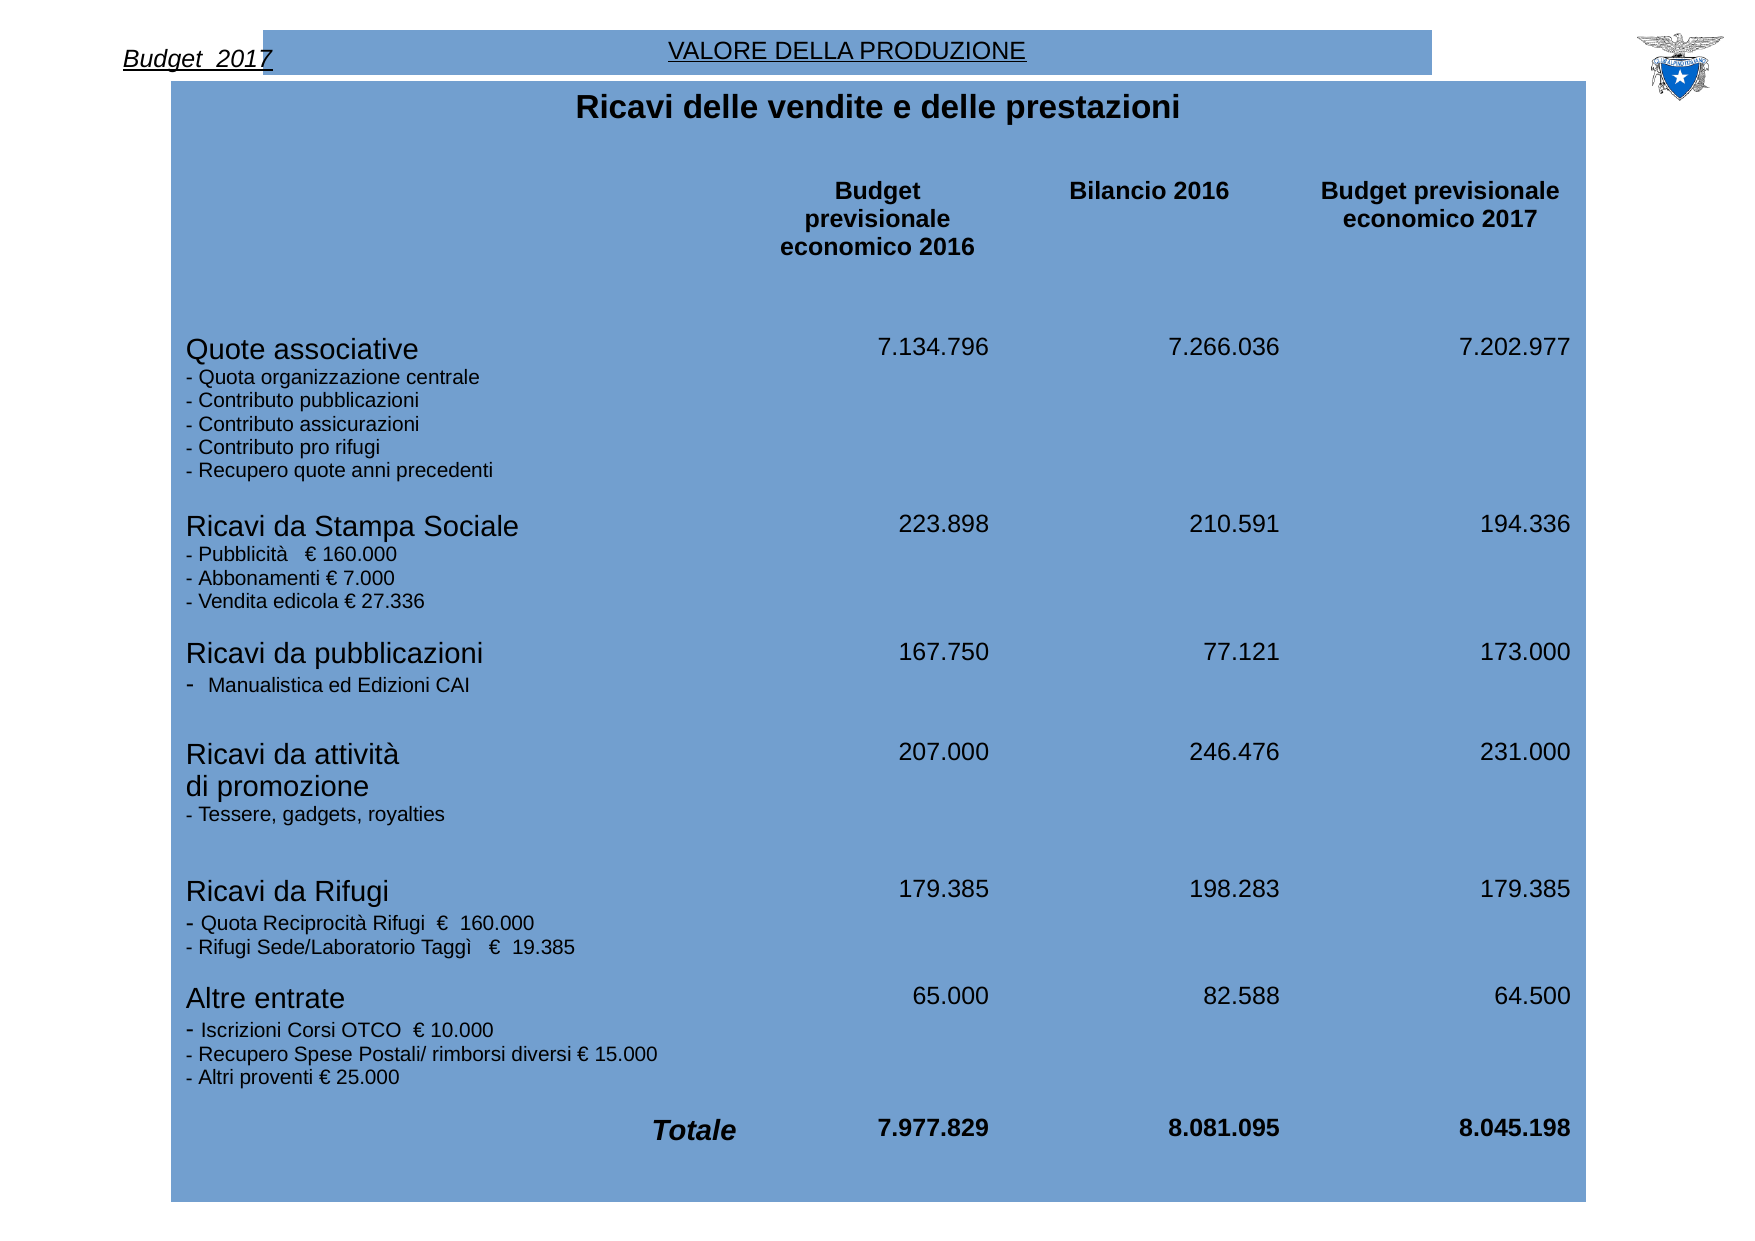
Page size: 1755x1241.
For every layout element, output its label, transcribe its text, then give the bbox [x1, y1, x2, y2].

table_cell 82.588 [1004, 974, 1295, 1106]
table_cell 223.898 [751, 503, 1004, 630]
table_cell Altre entrate Iscrizioni Corsi OTCO € 10.000 Recupero Spese Postali/ rimborsi diversi € 15.000 Altri proventi € 25.000 [171, 974, 751, 1106]
table_cell 179.385 [751, 867, 1004, 974]
table_cell 198.283 [1004, 867, 1295, 974]
table_cell Ricavi da Stampa Sociale Pubblicità € 160.000 Abbonamenti € 7.000 Vendita edicola € 27.336 [171, 503, 751, 630]
table_cell Ricavi da pubblicazioni - Manualistica ed Edizioni CAI [171, 630, 751, 730]
table_cell 7.266.036 [1004, 326, 1295, 503]
table_header VALORE DELLA PRODUZIONE [263, 30, 1432, 75]
table_cell 7.134.796 [751, 326, 1004, 503]
table_cell 246.476 [1004, 730, 1295, 867]
table_cell 65.000 [751, 974, 1004, 1106]
table_cell 194.336 [1295, 503, 1586, 630]
table_cell 7.977.829 [751, 1106, 1004, 1202]
text_box Budget 2017 [50, 35, 346, 82]
table_cell [171, 169, 751, 326]
table_cell 210.591 [1004, 503, 1295, 630]
table_cell Ricavi da Rifugi Quota Reciprocità Rifugi € 160.000 Rifugi Sede/Laboratorio Taggì € 19.385 [171, 867, 751, 974]
table_header Ricavi delle vendite e delle prestazioni [171, 81, 1586, 169]
table_cell Budget previsionale economico 2017 [1295, 169, 1586, 326]
table_cell 207.000 [751, 730, 1004, 867]
picture [1633, 29, 1728, 108]
table_cell 173.000 [1295, 630, 1586, 730]
table_cell 8.081.095 [1004, 1106, 1295, 1202]
table_cell 8.045.198 [1295, 1106, 1586, 1202]
table_cell 7.202.977 [1295, 326, 1586, 503]
table_cell 64.500 [1295, 974, 1586, 1106]
table_cell Bilancio 2016 [1004, 169, 1295, 326]
table_cell Totale [171, 1106, 751, 1202]
table_cell 179.385 [1295, 867, 1586, 974]
table_cell 167.750 [751, 630, 1004, 730]
table_cell Ricavi da attività di promozione Tessere, gadgets, royalties [171, 730, 751, 867]
table_cell 231.000 [1295, 730, 1586, 867]
table_cell 77.121 [1004, 630, 1295, 730]
table_cell Quote associative - Quota organizzazione centrale Contributo pubblicazioni Contributo assicurazioni Contributo pro rifugi Recupero quote anni precedenti [171, 326, 751, 503]
table_cell Budget previsionale economico 2016 [751, 169, 1004, 326]
